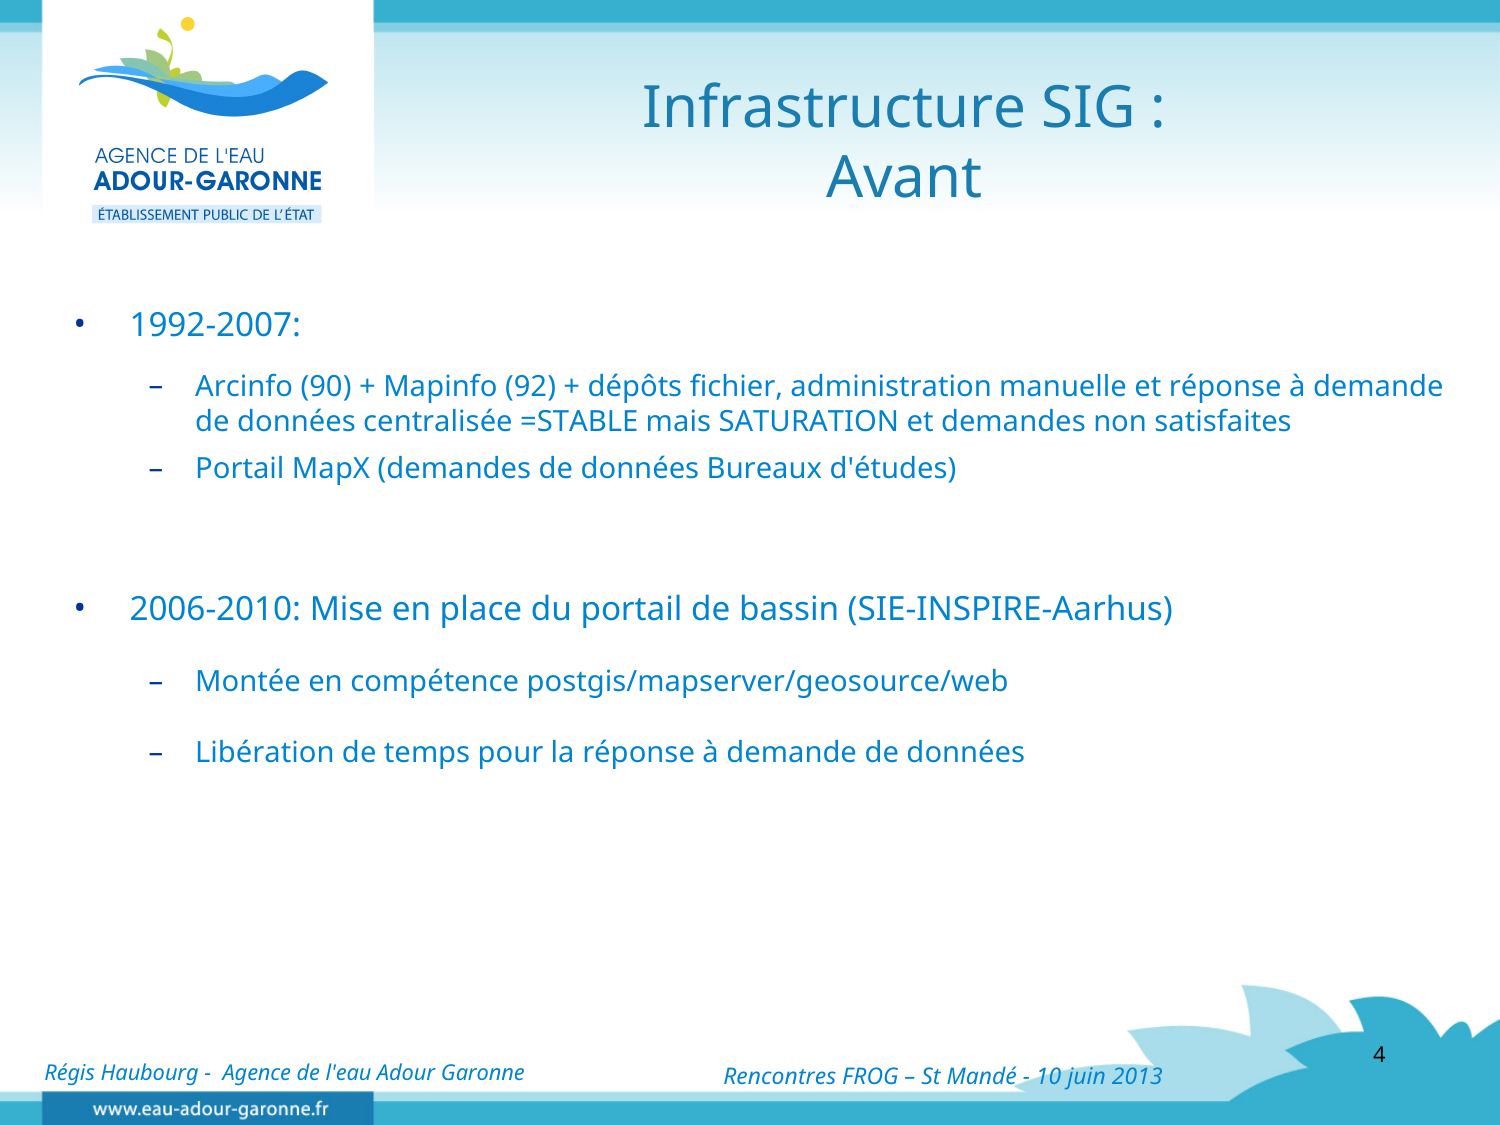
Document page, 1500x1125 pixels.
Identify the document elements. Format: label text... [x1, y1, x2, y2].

title Infrastructure SIG : Avant [383, 45, 1426, 233]
picture [0, 0, 1500, 1125]
list 1992-2007: Arcinfo (90) + Mapinfo (92) + dépôts fichier, administration manuelle et réponse à demande de données centralisée =STABLE mais SATURATION et demandes non satisfaites Portail MapX (demandes de données Bureaux d'études) 2006-2010: Mise en place du portail de bassin (SIE-INSPIRE-Aarhus) Montée en compétence postgis/mapserver/geosource/web Libération de temps pour la réponse à demande de données [58, 295, 1477, 1039]
